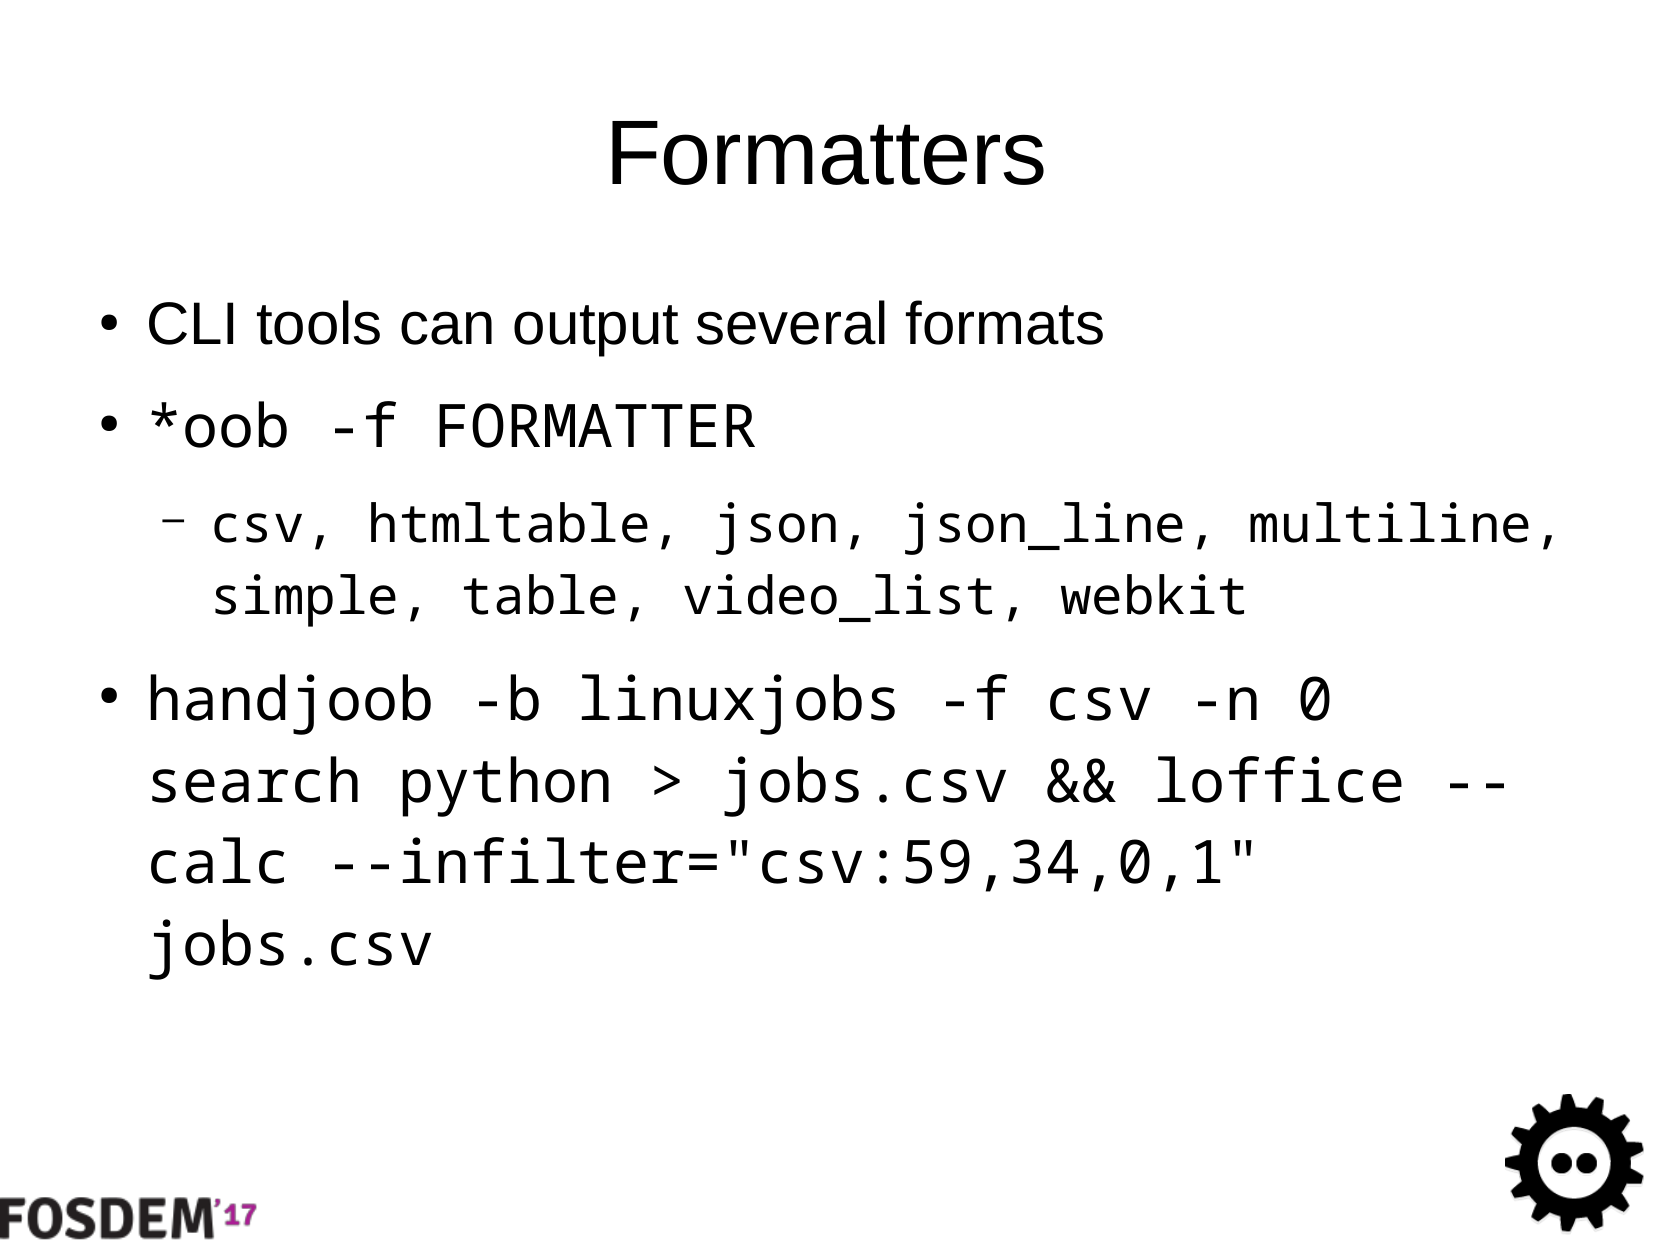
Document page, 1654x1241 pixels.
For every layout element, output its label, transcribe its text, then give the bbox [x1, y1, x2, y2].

title Formatters [82, 49, 1571, 257]
picture [1505, 1094, 1648, 1235]
list CLI tools can output several formats *oob -f FORMATTER csv, htmltable, json, json_line, multiline, simple, table, video_list, webkit handjoob -b linuxjobs -f csv -n 0 search python > jobs.csv && loffice --calc --infilter="csv:59,34,0,1" jobs.csv [82, 290, 1571, 1010]
picture [0, 1196, 258, 1241]
